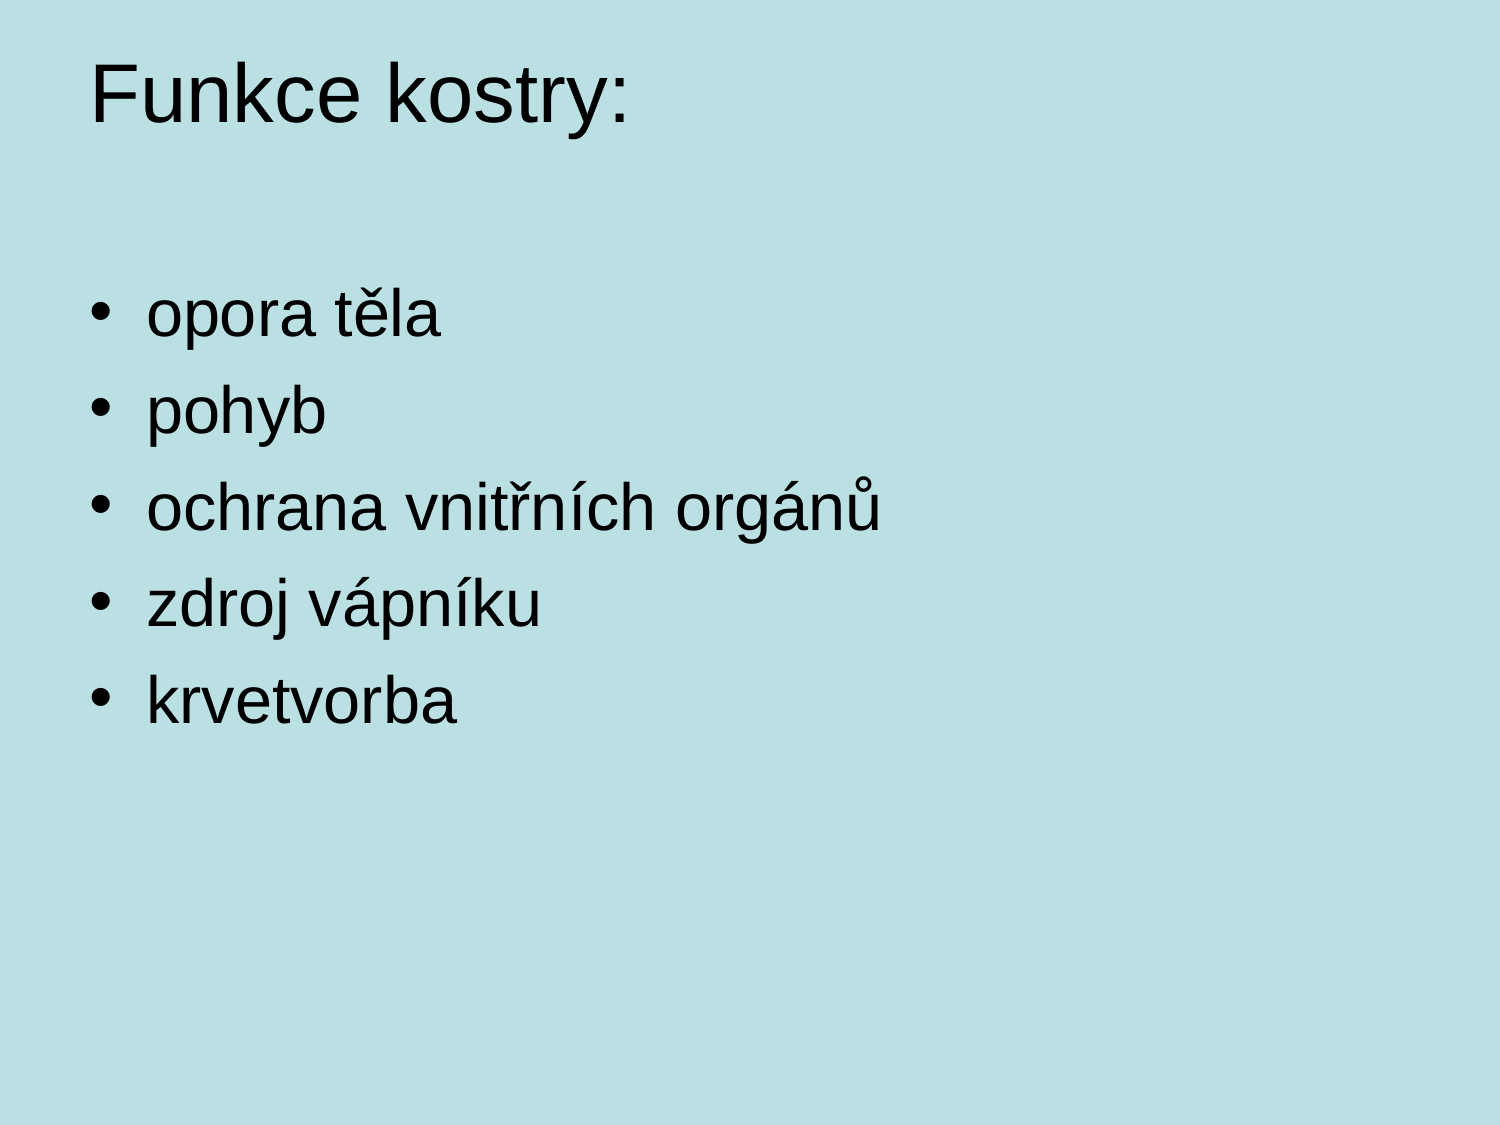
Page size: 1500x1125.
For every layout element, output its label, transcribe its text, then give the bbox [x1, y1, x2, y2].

list opora těla pohyb ochrana vnitřních orgánů zdroj vápníku krvetvorba [75, 262, 1426, 1006]
title Funkce kostry: [75, 31, 1426, 247]
